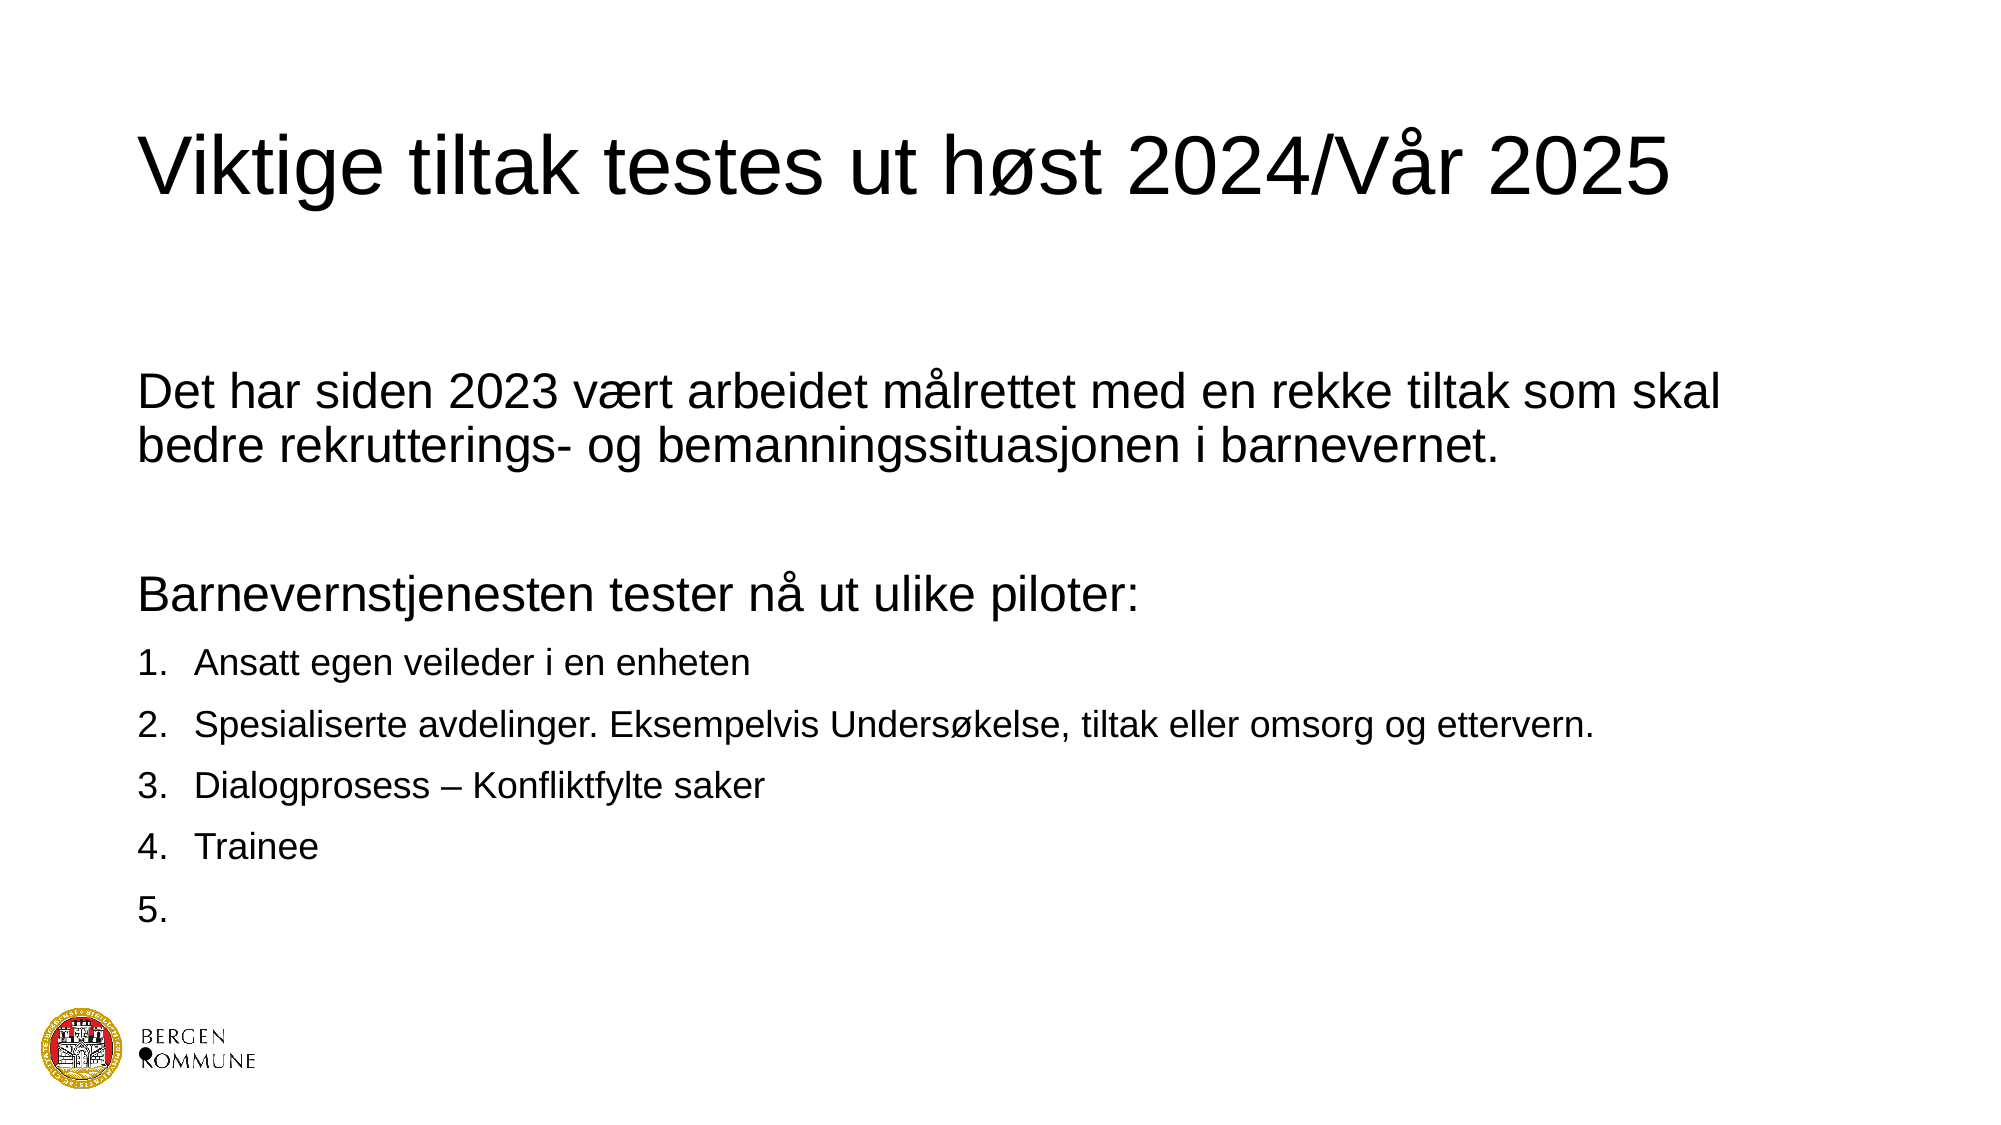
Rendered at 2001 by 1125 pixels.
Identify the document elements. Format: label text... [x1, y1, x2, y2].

list Det har siden 2023 vært arbeidet målrettet med en rekke tiltak som skal bedre rekrutterings- og bemanningssituasjonen i barnevernet. Barnevernstjenesten tester nå ut ulike piloter: Ansatt egen veileder i en enheten Spesialiserte avdelinger. Eksempelvis Undersøkelse, tiltak eller omsorg og ettervern. Dialogprosess – Konfliktfylte saker Trainee [137, 284, 1810, 943]
title Viktige tiltak testes ut høst 2024/Vår 2025 [137, 76, 1863, 259]
